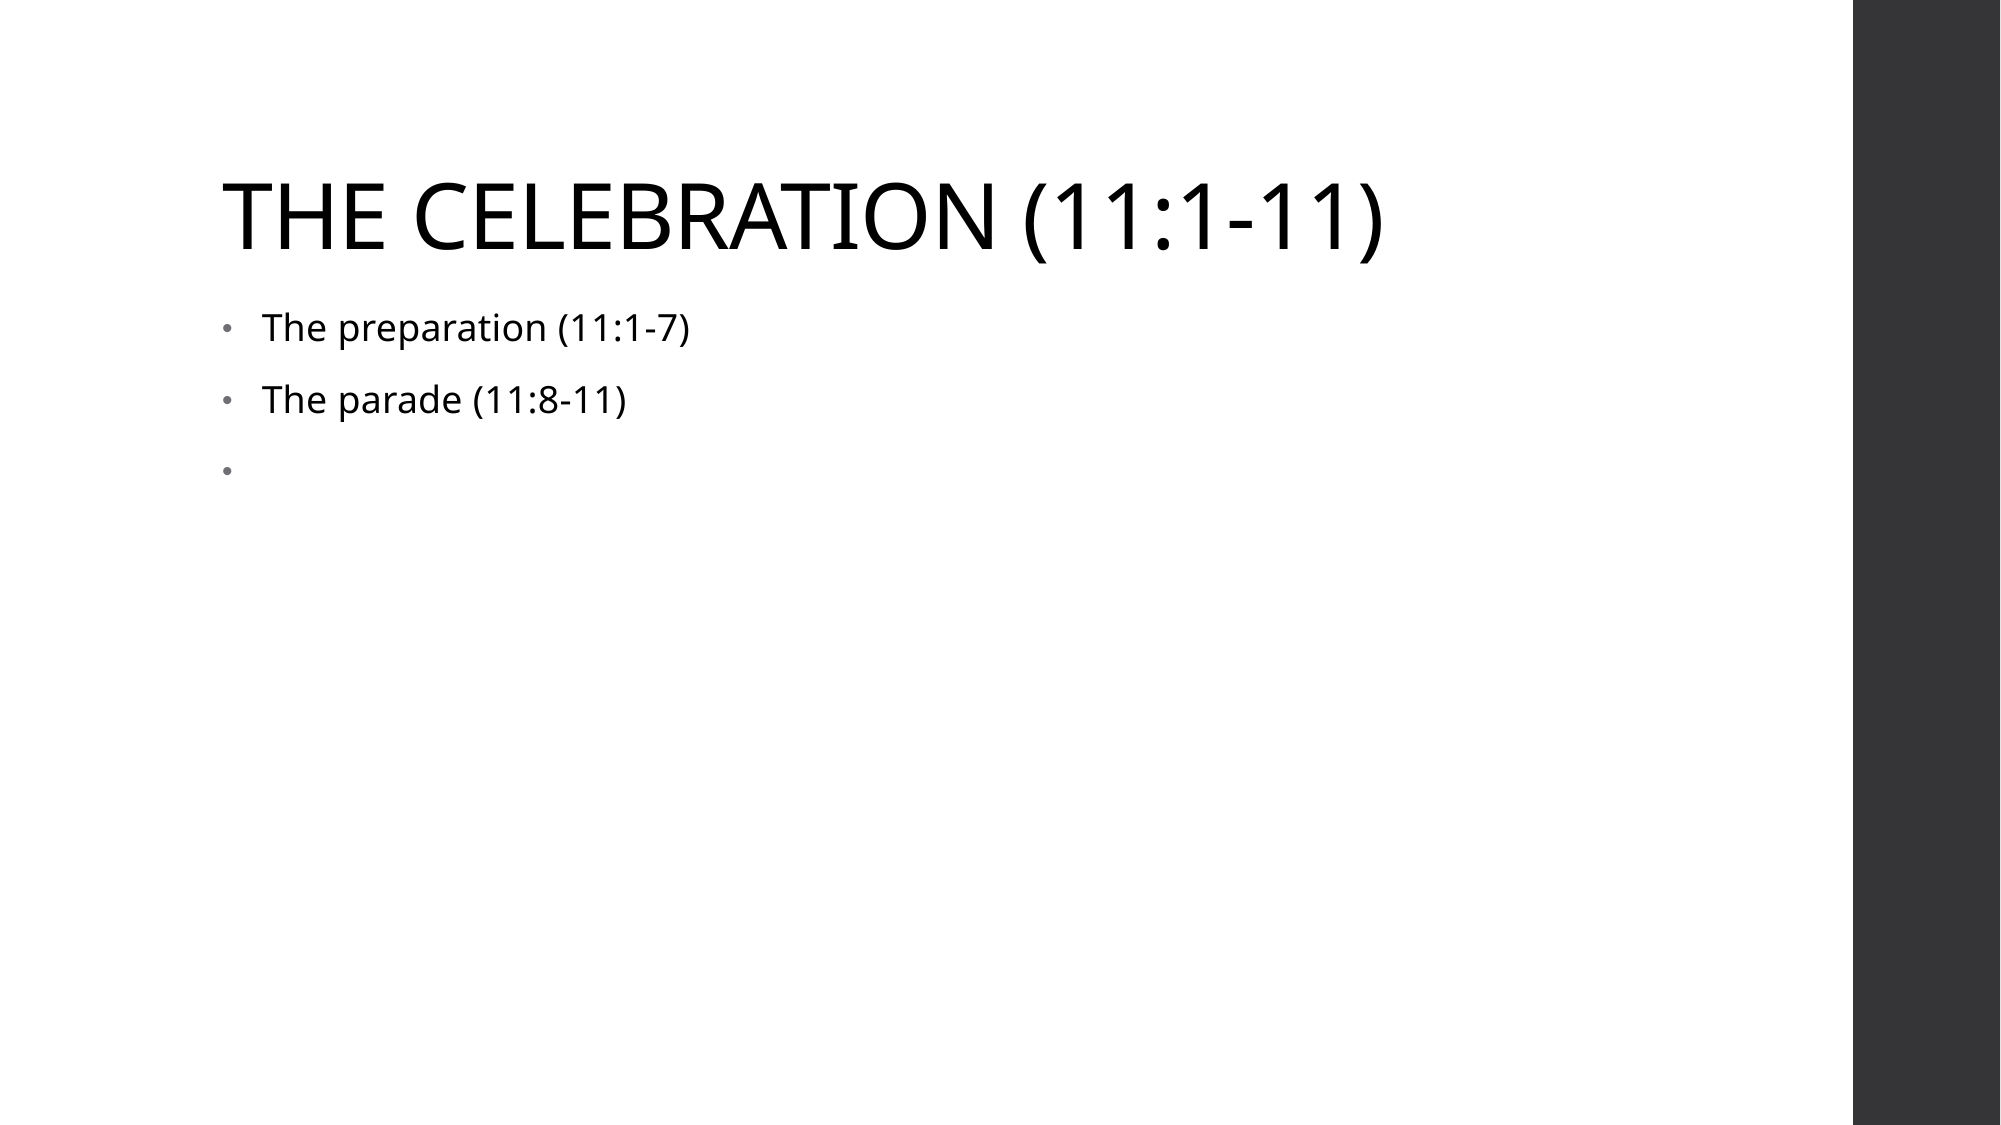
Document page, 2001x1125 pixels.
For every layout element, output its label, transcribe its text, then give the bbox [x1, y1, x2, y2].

list The preparation (11:1-7) The parade (11:8-11) [206, 299, 1617, 1014]
title THE CELEBRATION (11:1-11) [206, 60, 1797, 278]
